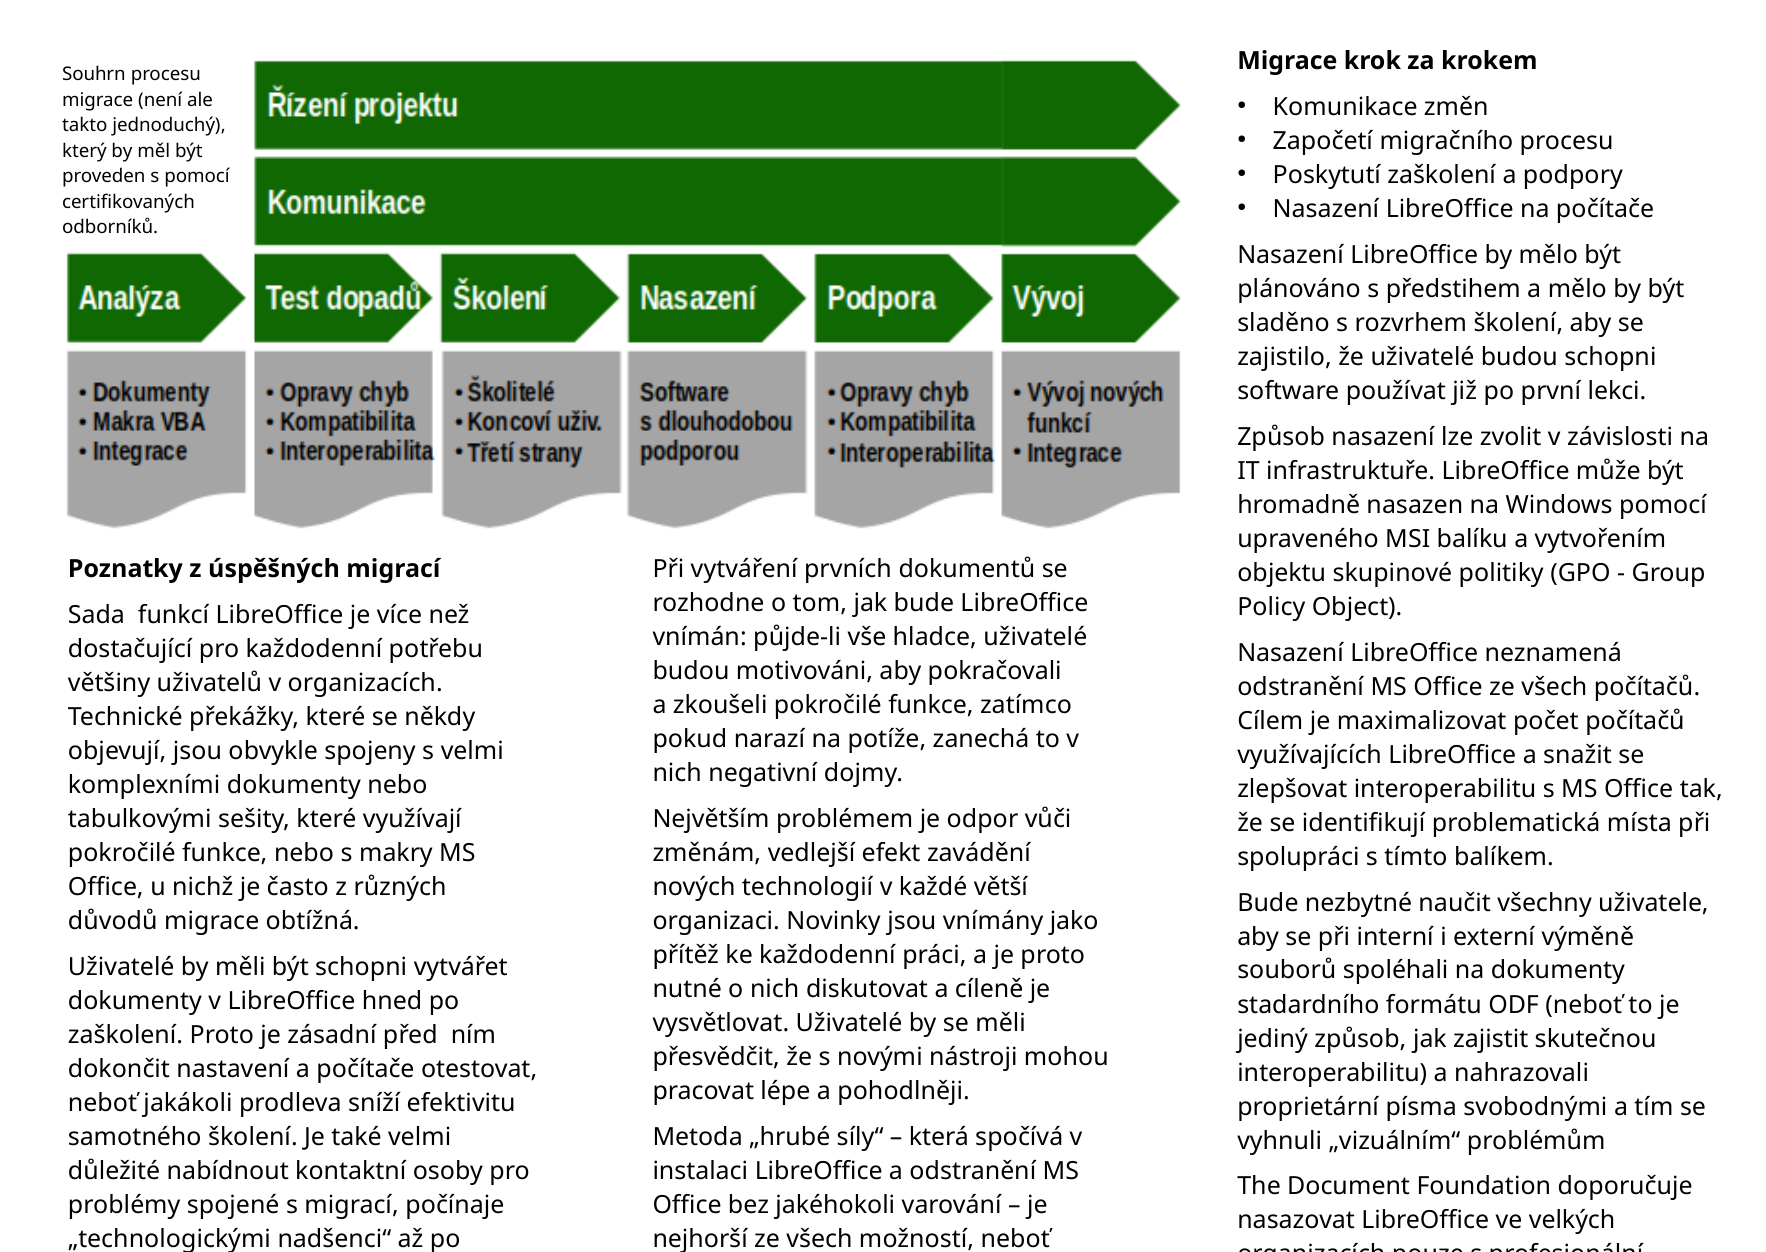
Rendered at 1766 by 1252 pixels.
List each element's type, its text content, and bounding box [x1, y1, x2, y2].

text_box Souhrn procesu migrace (není ale takto jednoduchý), který by měl být proveden s pomocí certifikovaných odborníků. [47, 53, 260, 269]
text_box Migrace krok za krokem Komunikace změn Započetí migračního procesu Poskytutí zaškolení a podpory Nasazení LibreOffice na počítače Nasazení LibreOffice by mělo být plánováno s předstihem a mělo by být sladěno s rozvrhem školení, aby se zajistilo, že uživatelé budou schopni software používat již po první lekci. Způsob nasazení lze zvolit v závislosti na IT infrastruktuře. LibreOffice může být hromadně nasazen na Windows pomocí upraveného MSI balíku a vytvořením objektu skupinové politiky (GPO - Group Policy Object). Nasazení LibreOffice neznamená odstranění MS Office ze všech počítačů. Cílem je maximalizovat počet počítačů využívajících LibreOffice a snažit se zlepšovat interoperabilitu s MS Office tak, že se identifikují problematická místa při spolupráci s tímto balíkem. Bude nezbytné naučit všechny uživatele, aby se při interní i externí výměně souborů spoléhali na dokumenty stadardního formátu ODF (neboť to je jediný způsob, jak zajistit skutečnou interoperabilitu) a nahrazovali proprietární písma svobodnými a tím se vyhnuli „vizuálním“ problémům The Document Foundation doporučuje nasazovat LibreOffice ve velkých organizacích pouze s profesionální podporou poskytovanou certifikovanými osobami (seznam je k dispozici na webových stránkách). [1222, 35, 1743, 1252]
text_box Při vytváření prvních dokumentů se rozhodne o tom, jak bude LibreOffice vnímán: půjde-li vše hladce, uživatelé budou motivováni, aby pokračovali a zkoušeli pokročilé funkce, zatímco pokud narazí na potíže, zanechá to v nich negativní dojmy. Největším problémem je odpor vůči změnám, vedlejší efekt zavádění nových technologií v každé větší organizaci. Novinky jsou vnímány jako přítěž ke každodenní práci, a je proto nutné o nich diskutovat a cíleně je vysvětlovat. Uživatelé by se měli přesvědčit, že s novými nástroji mohou pracovat lépe a pohodlněji. Metoda „hrubé síly“ – která spočívá v instalaci LibreOffice a odstranění MS Office bez jakéhokoli varování – je nejhorší ze všech možností, neboť vytváří odmítavou reakci, která zhatí všechny naděje na úspěch. [637, 543, 1134, 1252]
picture [64, 58, 1182, 532]
text_box Poznatky z úspěšných migrací Sada funkcí LibreOffice je více než dostačující pro každodenní potřebu většiny uživatelů v organizacích. Technické překážky, které se někdy objevují, jsou obvykle spojeny s velmi komplexními dokumenty nebo tabulkovými sešity, které využívají pokročilé funkce, nebo s makry MS Office, u nichž je často z různých důvodů migrace obtížná. Uživatelé by měli být schopni vytvářet dokumenty v LibreOffice hned po zaškolení. Proto je zásadní před ním dokončit nastavení a počítače otestovat, neboť jakákoli prodleva sníží efektivitu samotného školení. Je také velmi důležité nabídnout kontaktní osoby pro problémy spojené s migrací, počínaje „technologickými nadšenci“ až po vyškolený personál technické podpory. [53, 543, 556, 1252]
